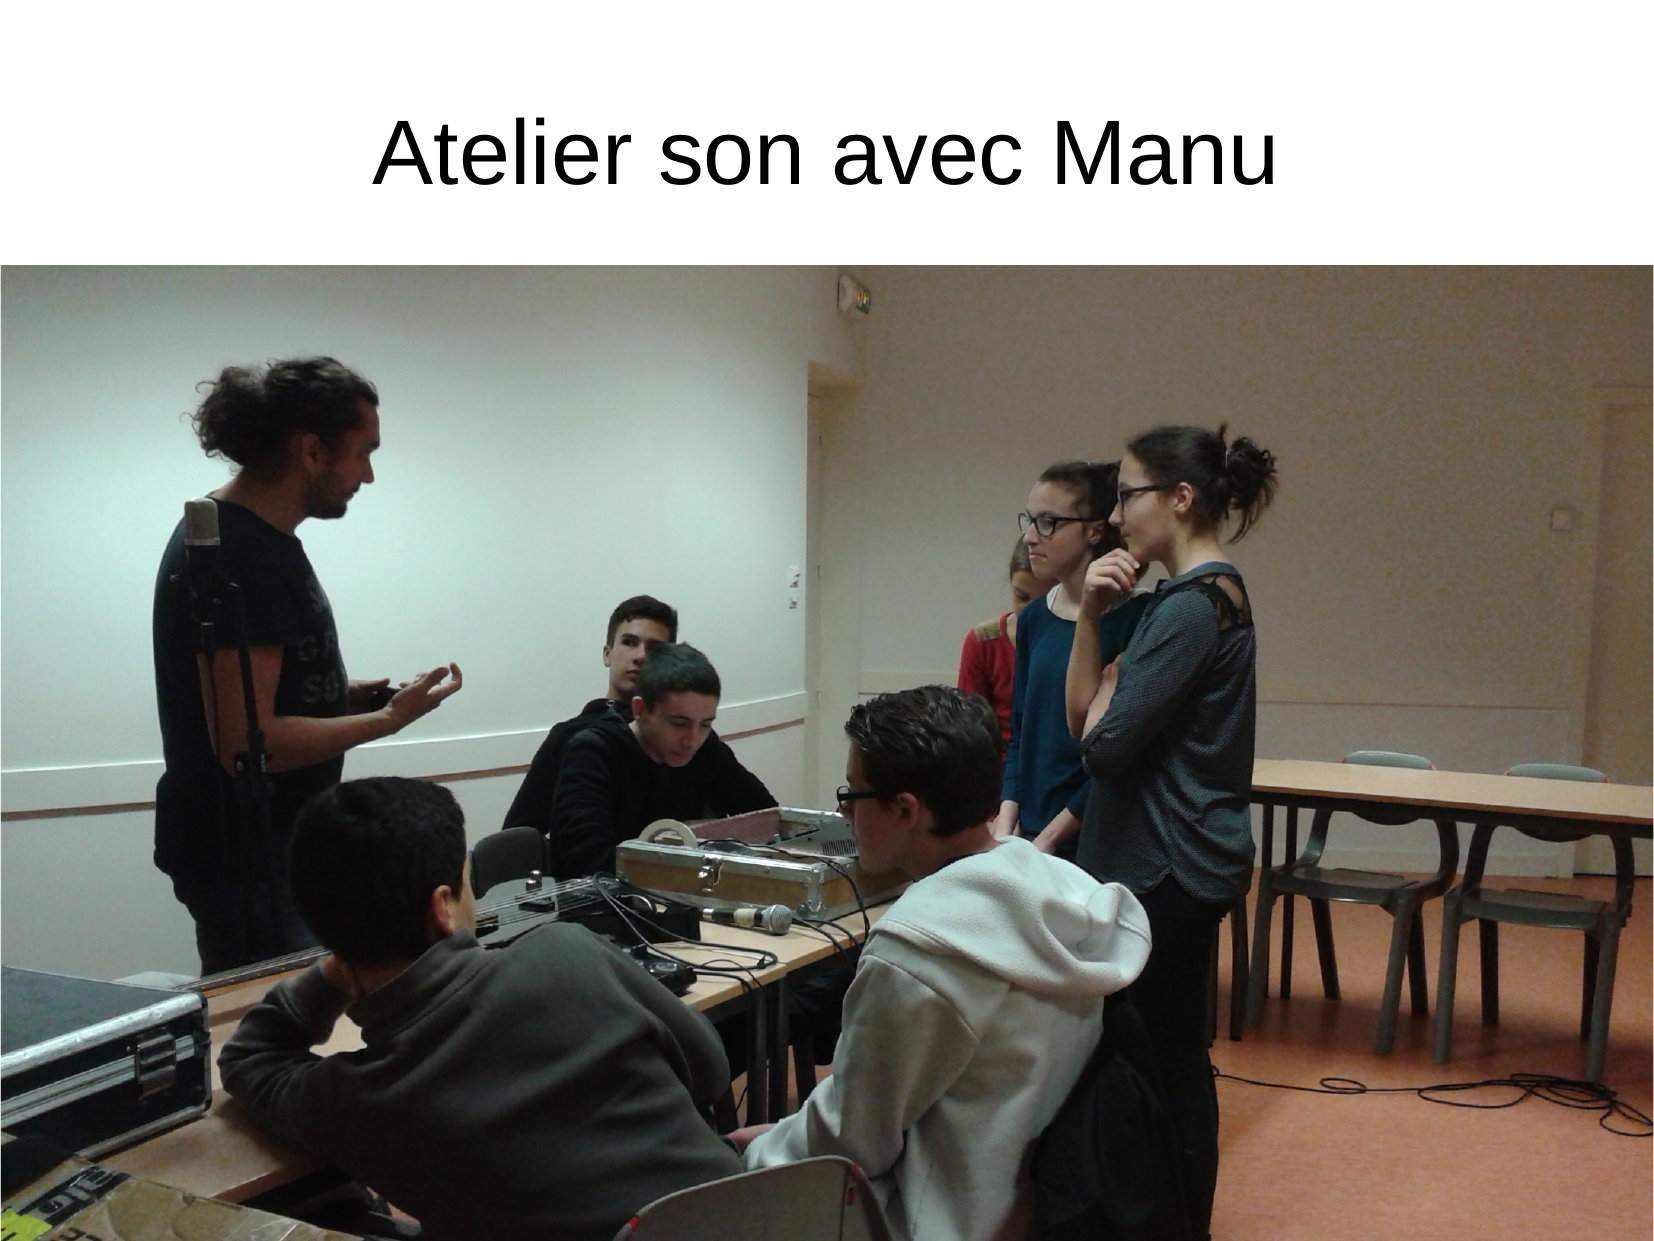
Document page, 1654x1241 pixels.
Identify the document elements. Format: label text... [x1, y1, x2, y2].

title Atelier son avec Manu [82, 49, 1571, 257]
picture [0, 264, 1654, 1241]
